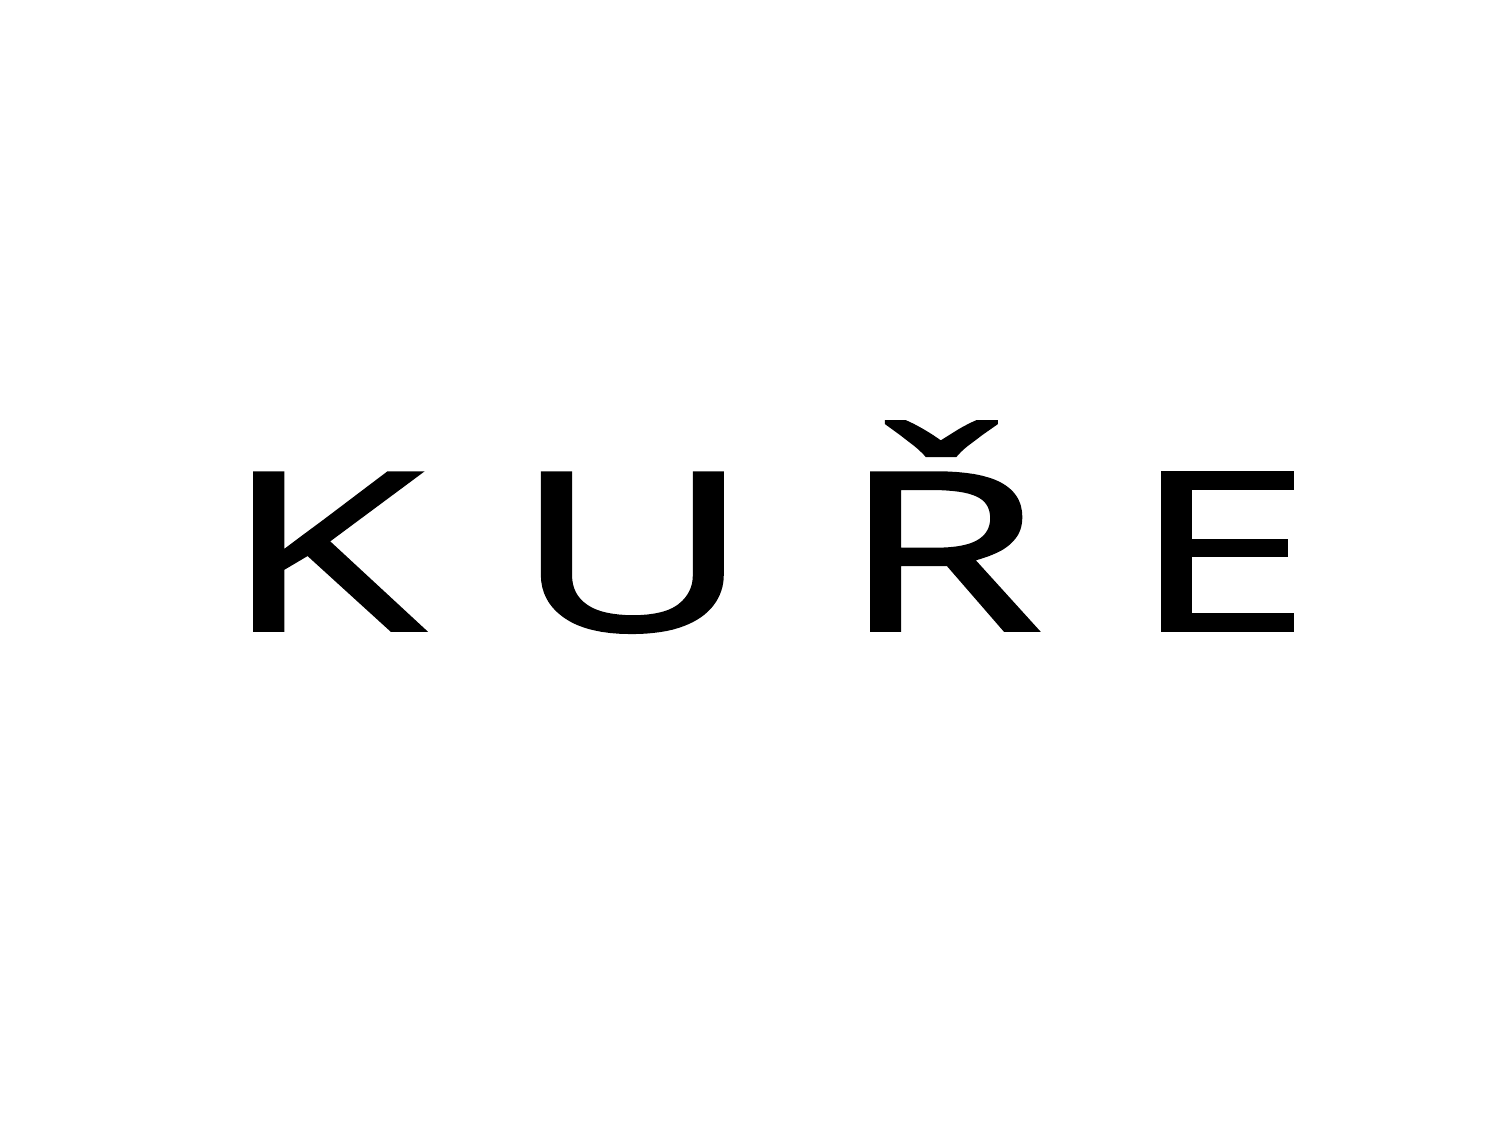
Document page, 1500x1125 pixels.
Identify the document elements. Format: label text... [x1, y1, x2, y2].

text_box K U Ř E [253, 472, 427, 632]
text_box K U Ř E [885, 420, 998, 457]
text_box K U Ř E [541, 472, 724, 634]
text_box K U Ř E [1161, 472, 1294, 632]
text_box K U Ř E [870, 472, 1040, 632]
